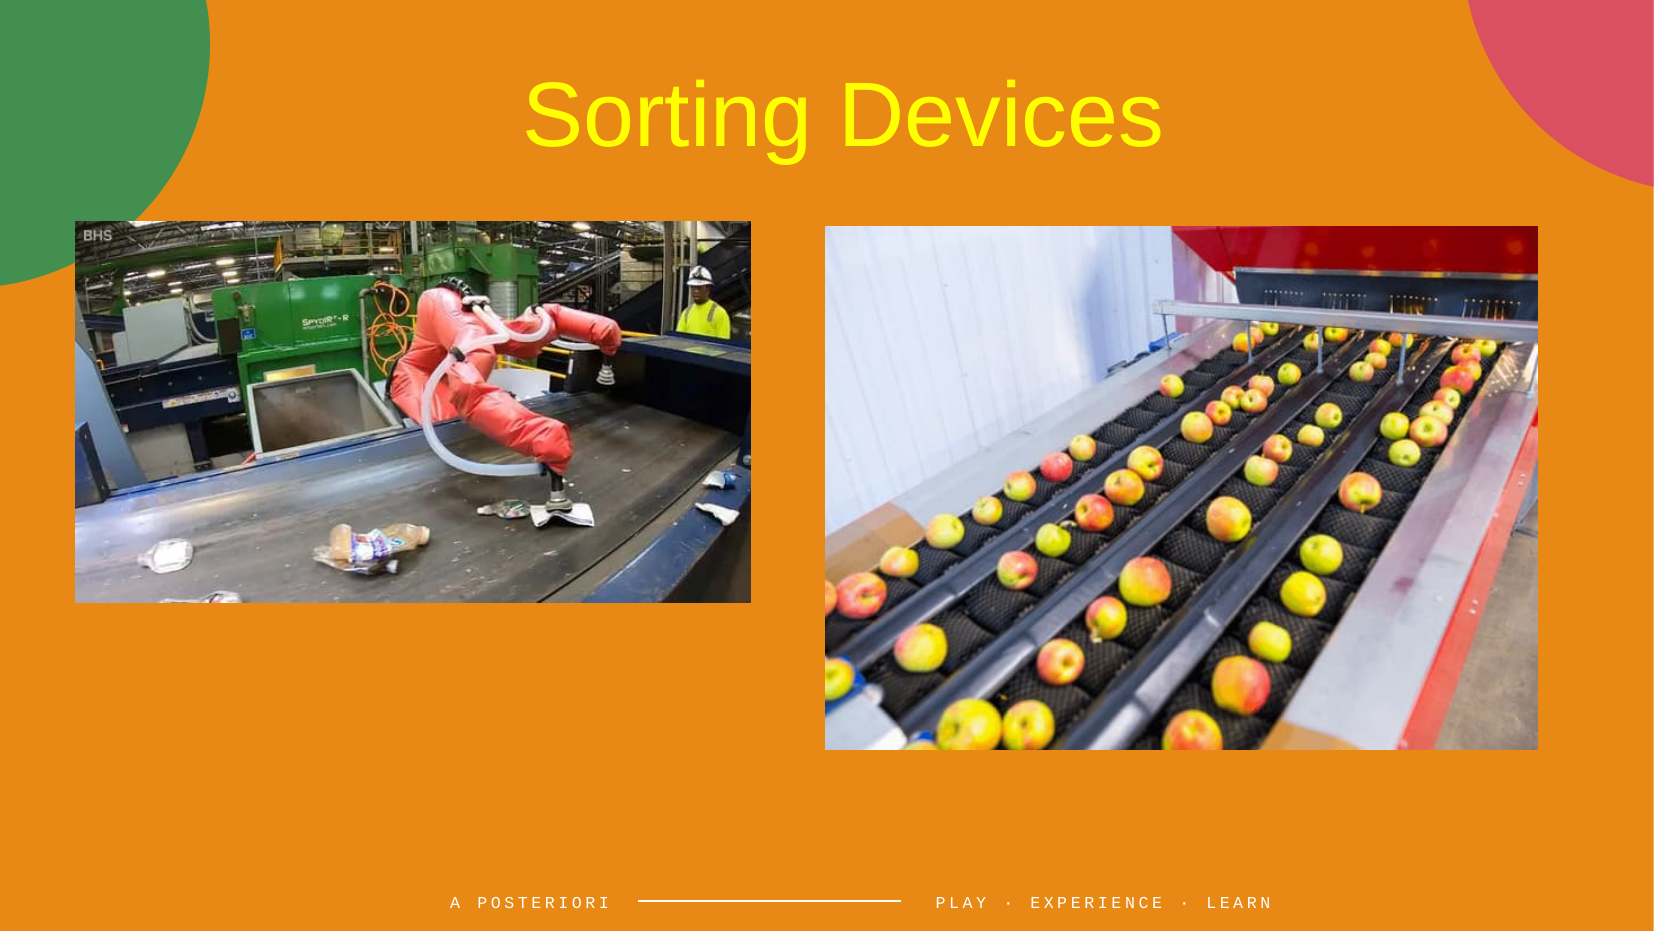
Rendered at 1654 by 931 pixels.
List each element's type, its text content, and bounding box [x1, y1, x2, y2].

title Sorting Devices [187, 37, 1501, 193]
picture [825, 226, 1538, 751]
picture [75, 221, 751, 603]
